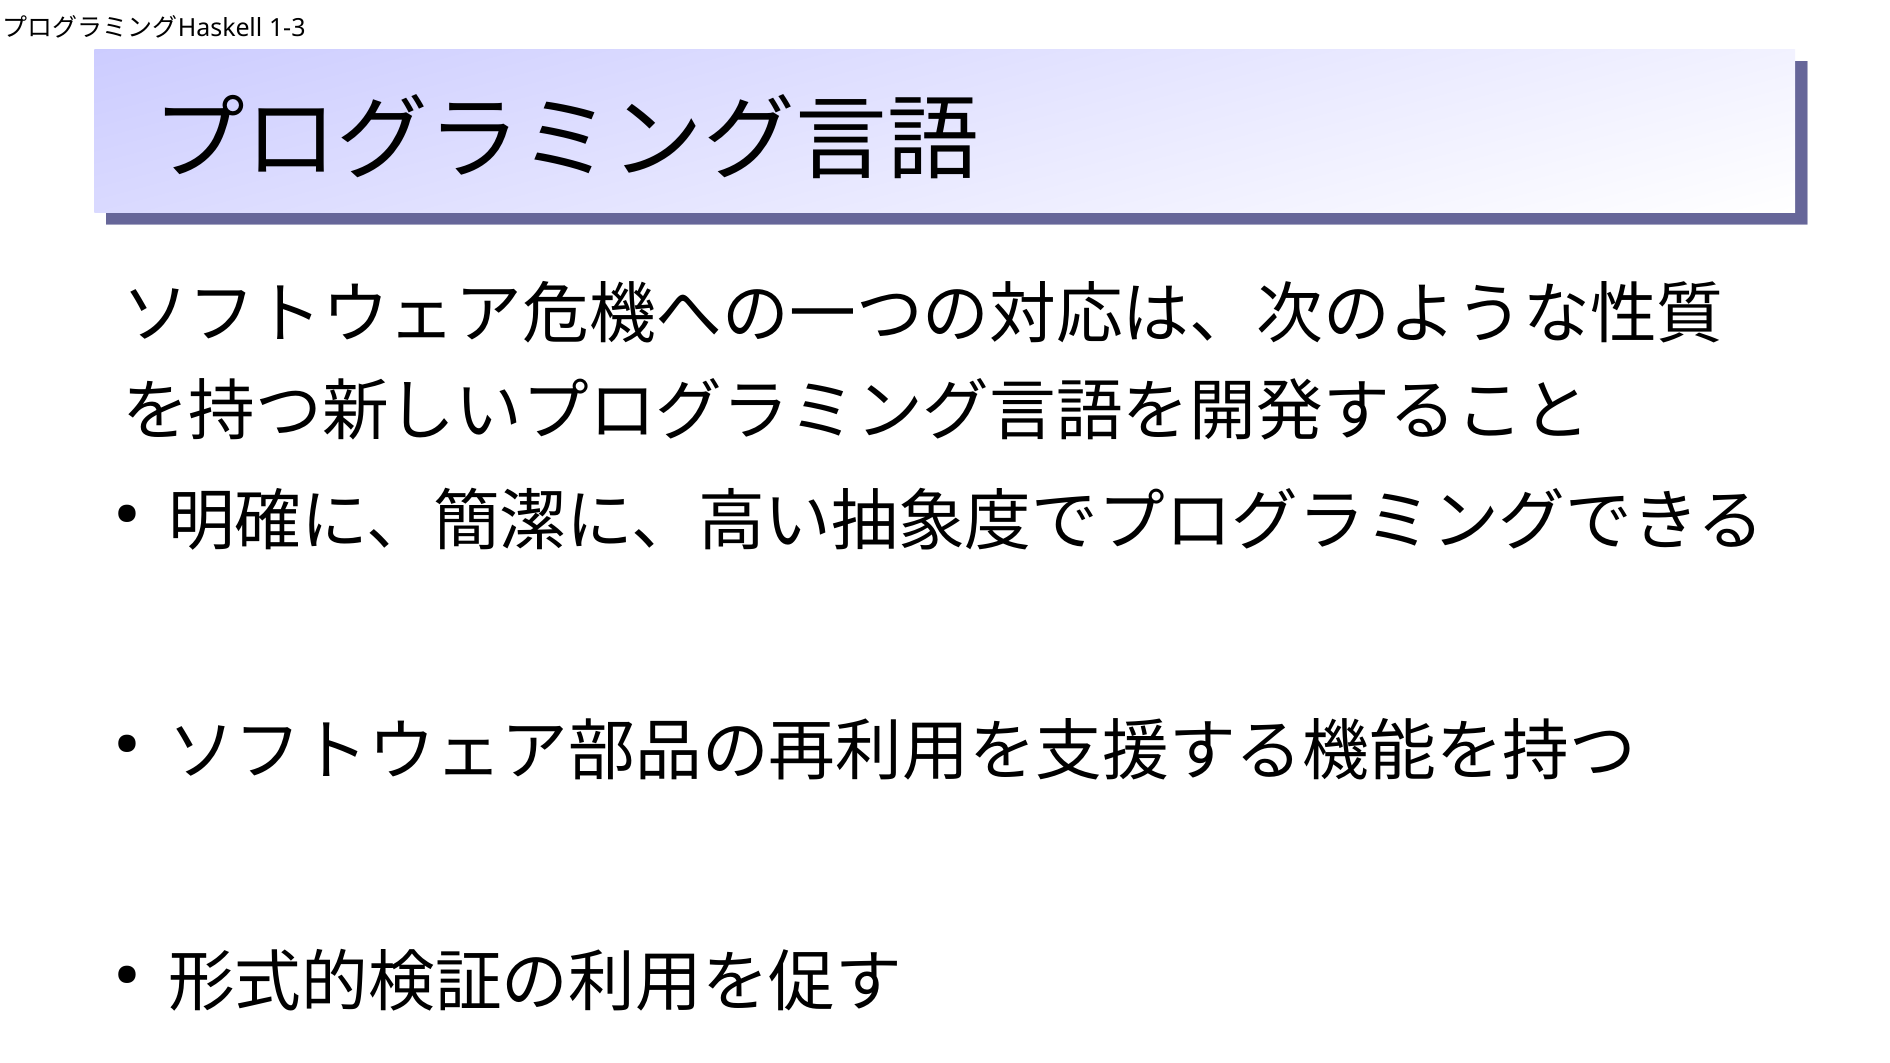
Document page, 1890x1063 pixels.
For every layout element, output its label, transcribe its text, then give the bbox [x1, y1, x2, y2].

title プログラミング言語 [94, 49, 1796, 213]
text_box ソフトウェア危機への一つの対応は、次のような性質を持つ新しいプログラミング言語を開発すること [107, 252, 1800, 401]
list 明確に、簡潔に、高い抽象度でプログラミングできる ソフトウェア部品の再利用を支援する機能を持つ 形式的検証の利用を促す [94, 463, 1796, 976]
